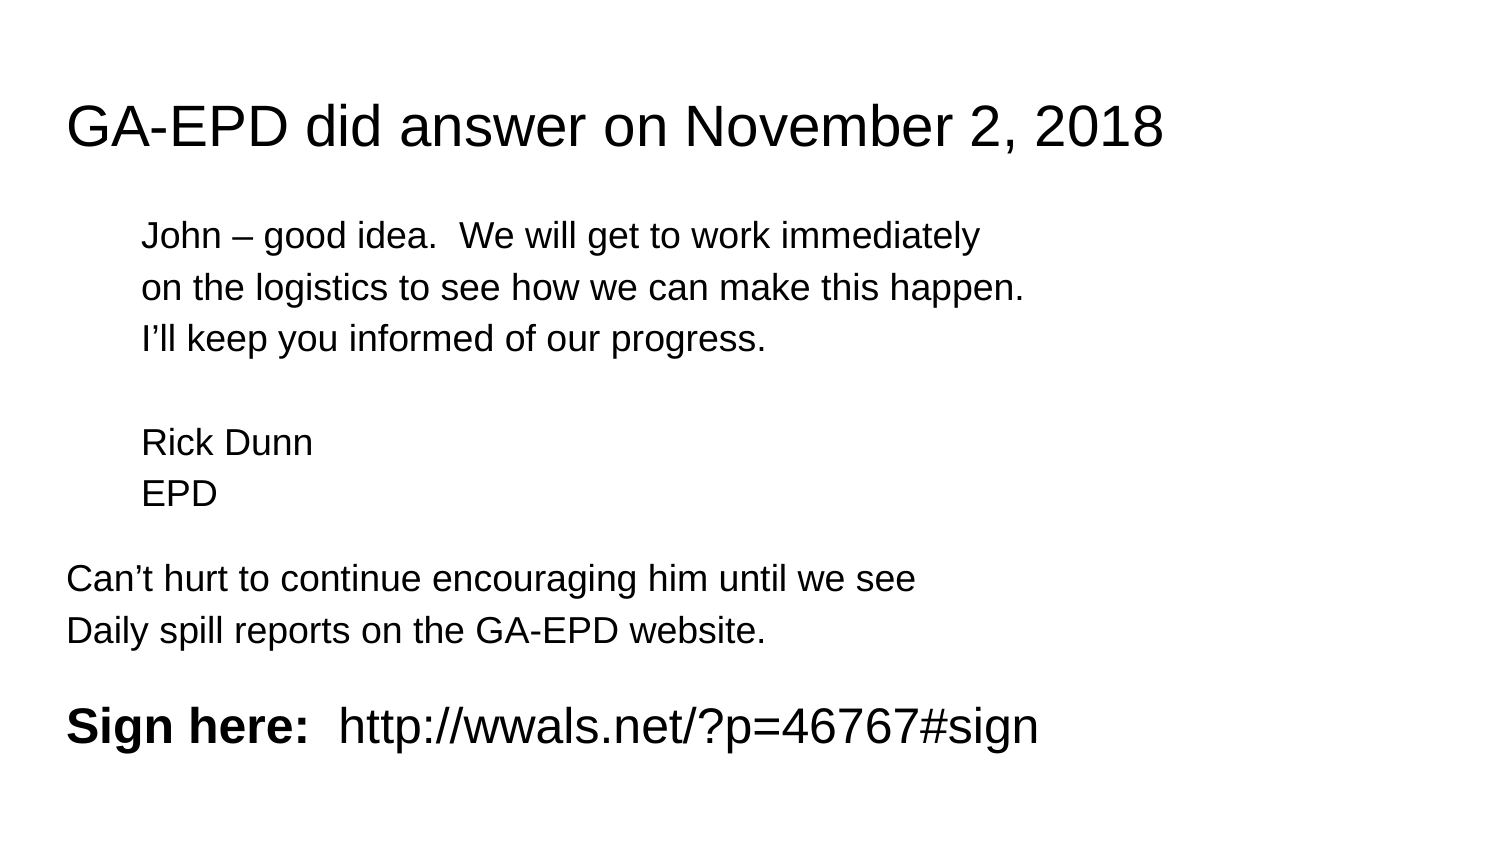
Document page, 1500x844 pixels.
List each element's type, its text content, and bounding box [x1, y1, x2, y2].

list John – good idea. We will get to work immediately on the logistics to see how we can make this happen. I’ll keep you informed of our progress. Rick Dunn EPD Can’t hurt to continue encouraging him until we see Daily spill reports on the GA-EPD website. Sign here:​​ ​ http://wwals.net/?p=46767#sign [51, 189, 1449, 750]
title GA-EPD did answer on November 2, 2018 [51, 72, 1449, 167]
